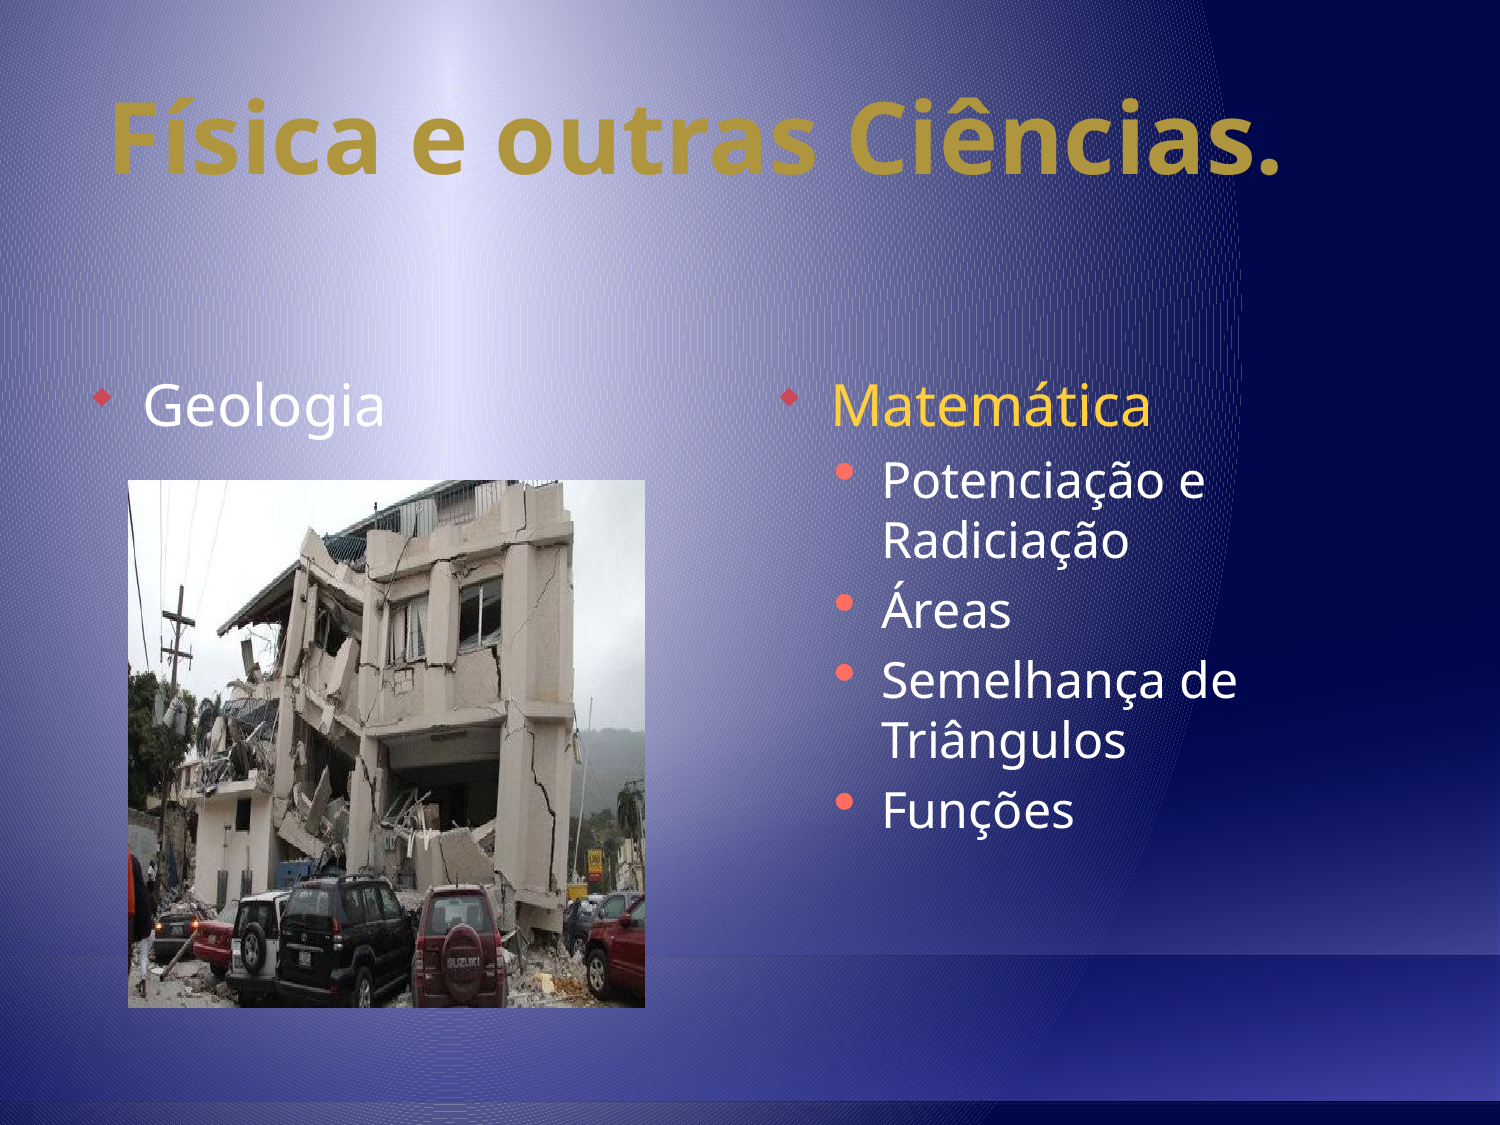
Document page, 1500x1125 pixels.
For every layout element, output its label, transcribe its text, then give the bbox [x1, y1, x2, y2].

list Geologia [75, 360, 738, 1044]
list Matemática Potenciação e Radiciação Áreas Semelhança de Triângulos Funções [762, 360, 1425, 1044]
picture [128, 480, 645, 1008]
title Física e outras Ciências. [106, 82, 1485, 196]
